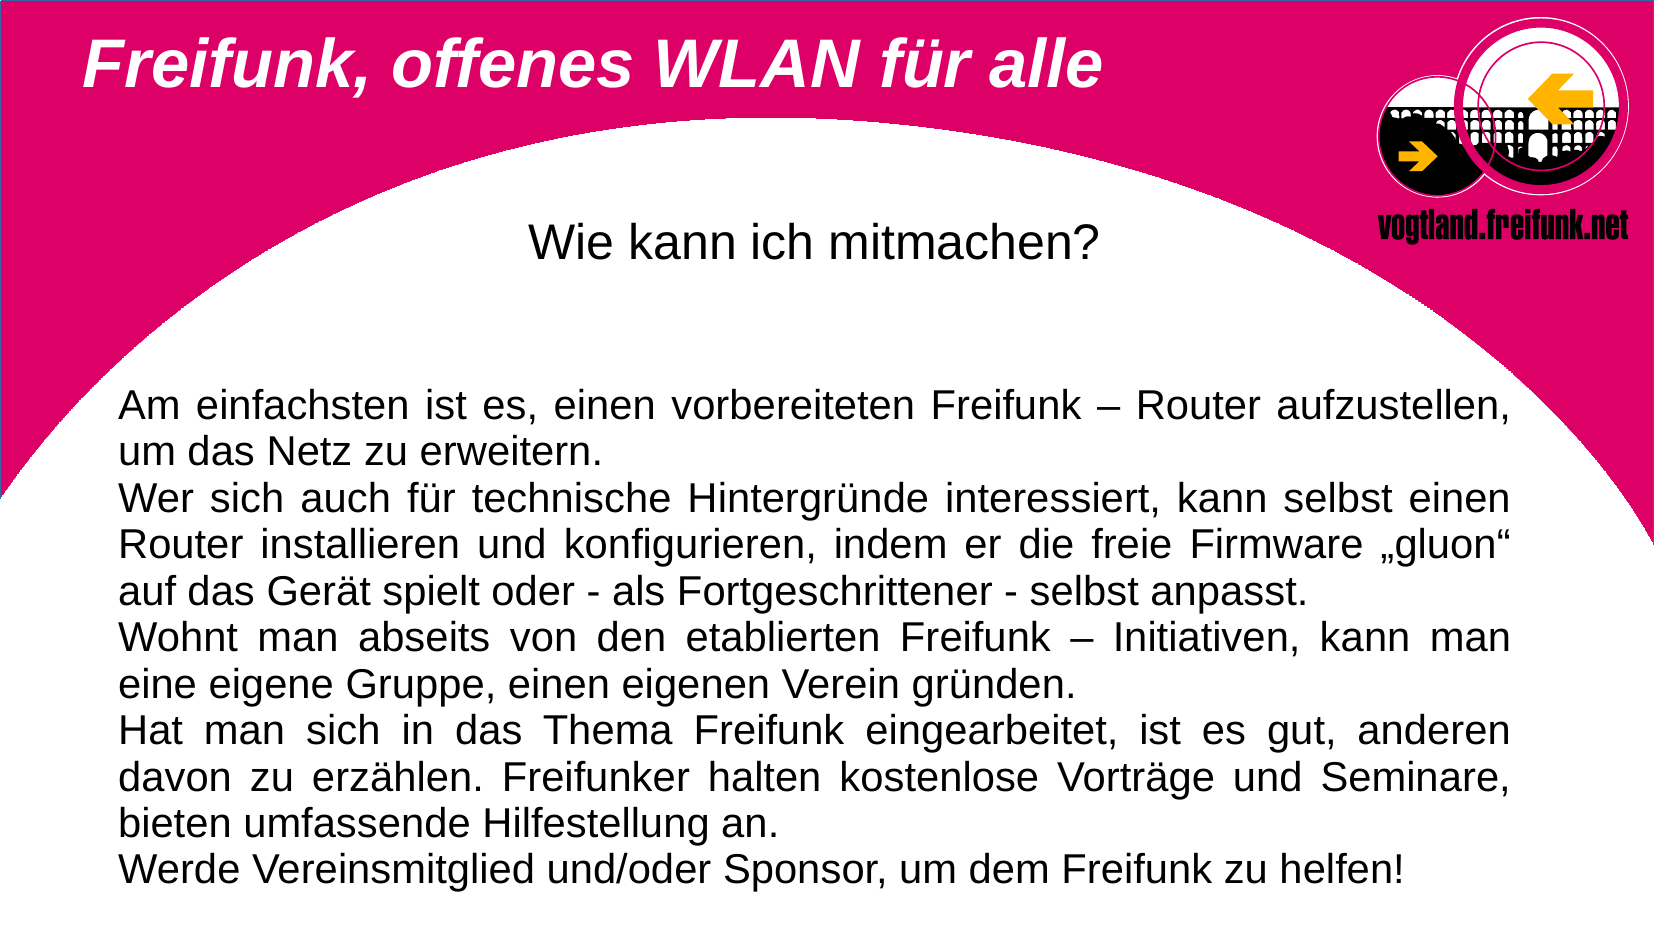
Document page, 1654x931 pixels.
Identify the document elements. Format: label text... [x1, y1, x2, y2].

text_box [0, 0, 1654, 931]
subtitle Wie kann ich mitmachen? Am einfachsten ist es, einen vorbereiteten Freifunk – Router aufzustellen, um das Netz zu erweitern. Wer sich auch für technische Hintergründe interessiert, kann selbst einen Router installieren und konfigurieren, indem er die freie Firmware „gluon“ auf das Gerät spielt oder - als Fortgeschrittener - selbst anpasst. Wohnt man abseits von den etablierten Freifunk – Initiativen, kann man eine eigene Gruppe, einen eigenen Verein gründen. Hat man sich in das Thema Freifunk eingearbeitet, ist es gut, anderen davon zu erzählen. Freifunker halten kostenlose Vorträge und Seminare, bieten umfassende Hilfestellung an. Werde Vereinsmitglied und/oder Sponsor, um dem Freifunk zu helfen! [118, 158, 1512, 893]
title Freifunk, offenes WLAN für alle [82, 17, 1571, 111]
picture [1375, 16, 1630, 247]
